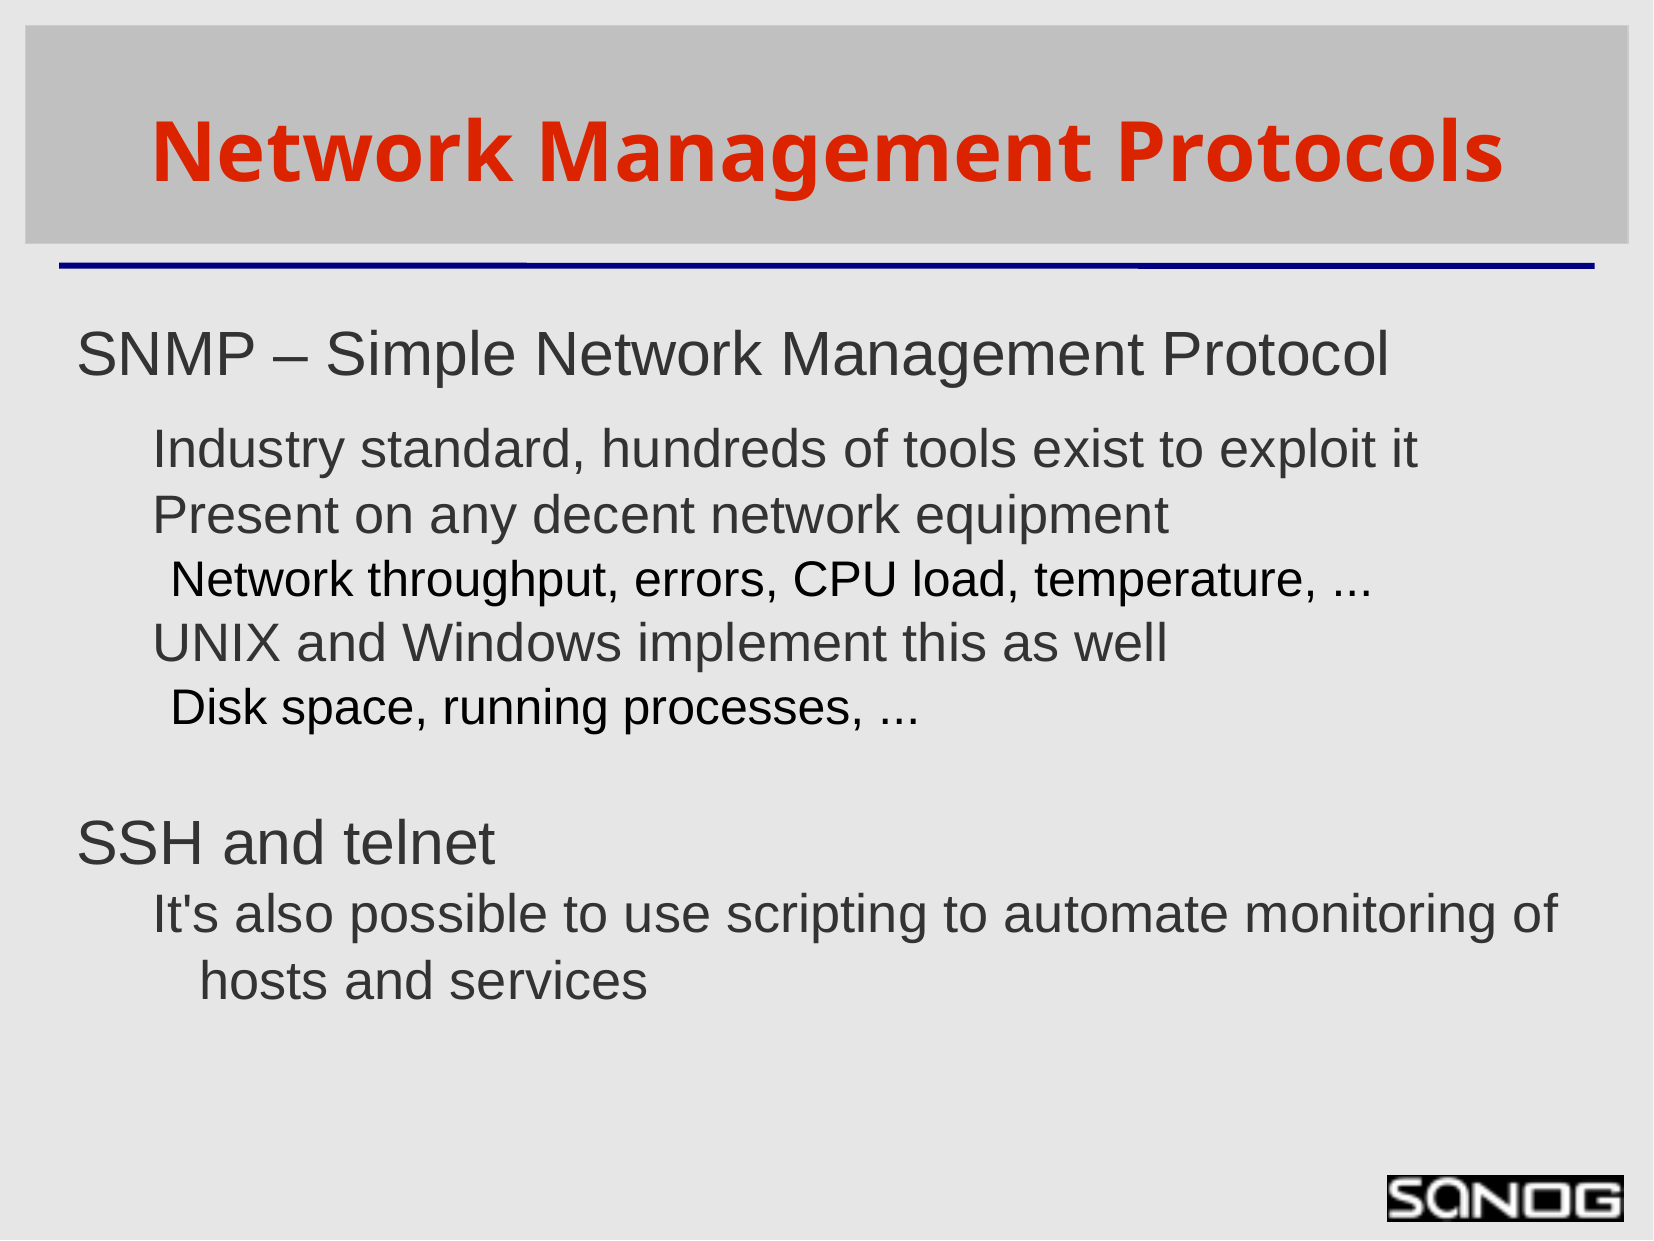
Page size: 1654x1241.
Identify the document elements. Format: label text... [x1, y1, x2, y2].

title Network Management Protocols [121, 46, 1534, 254]
picture [1387, 1175, 1624, 1222]
list SNMP – Simple Network Management Protocol Industry standard, hundreds of tools exist to exploit it Present on any decent network equipment Network throughput, errors, CPU load, temperature, ... UNIX and Windows implement this as well Disk space, running processes, ... SSH and telnet It's also possible to use scripting to automate monitoring of hosts and services [59, 322, 1595, 1132]
